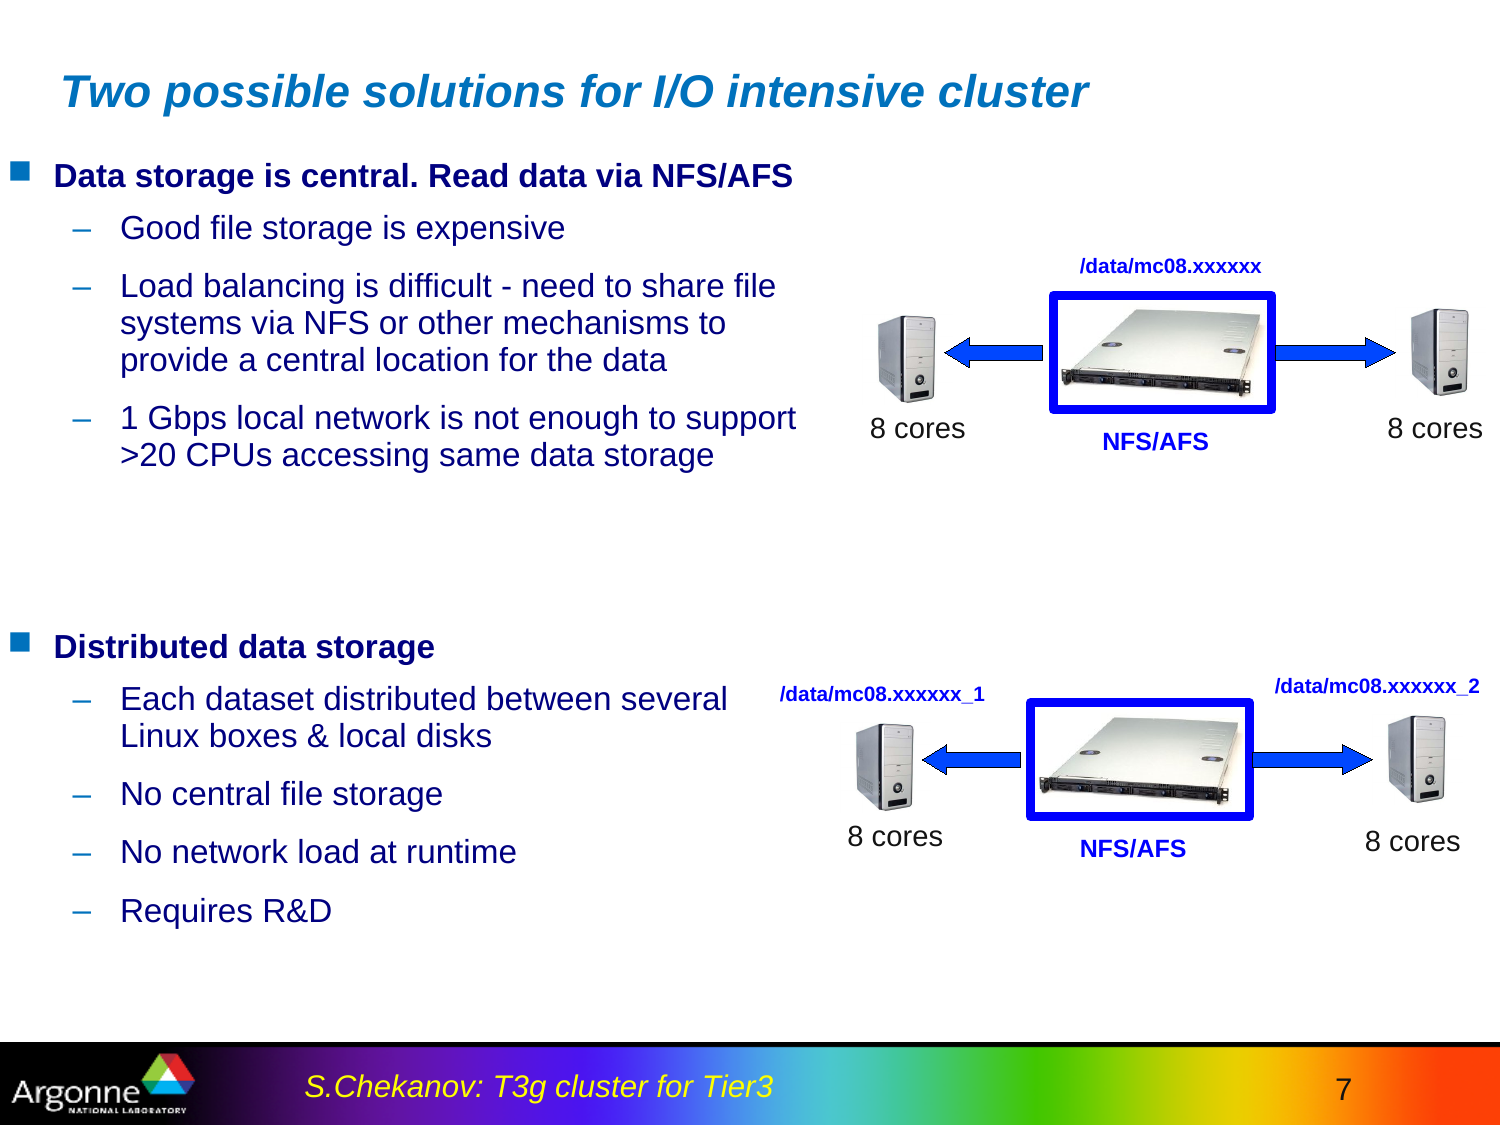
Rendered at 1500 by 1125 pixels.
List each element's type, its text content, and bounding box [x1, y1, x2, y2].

text_box [944, 337, 1043, 368]
text_box /data/mc08.xxxxxx [1065, 247, 1306, 286]
text_box NFS/AFS [1065, 827, 1253, 871]
picture [0, 1042, 1500, 1125]
text_box [1252, 744, 1373, 775]
text_box 8 cores [855, 404, 998, 453]
text_box 8 cores [1350, 817, 1493, 866]
text_box /data/mc08.xxxxxx_1 [765, 675, 1006, 714]
text_box 8 cores [1372, 404, 1500, 453]
picture [862, 314, 953, 404]
title Two possible solutions for I/O intensive cluster [60, 22, 1426, 166]
picture [1395, 307, 1486, 398]
text_box [922, 744, 1021, 775]
picture [840, 722, 931, 812]
text_box NFS/AFS [1087, 420, 1276, 463]
picture [1057, 299, 1268, 405]
text_box /data/mc08.xxxxxx_2 [1260, 666, 1500, 706]
picture [1035, 707, 1246, 813]
picture [1372, 714, 1463, 805]
list Data storage is central. Read data via NFS/AFS Good file storage is expensive Load balancing is difficult - need to share file systems via NFS or other mechanisms to provide a central location for the data 1 Gbps local network is not enough to support >20 CPUs accessing same data storage Distributed data storage Each dataset distributed between several Linux boxes & local disks No central file storage No network load at runtime Requires R&D [7, 157, 803, 991]
text_box [1275, 337, 1396, 368]
text_box 8 cores [832, 812, 976, 860]
